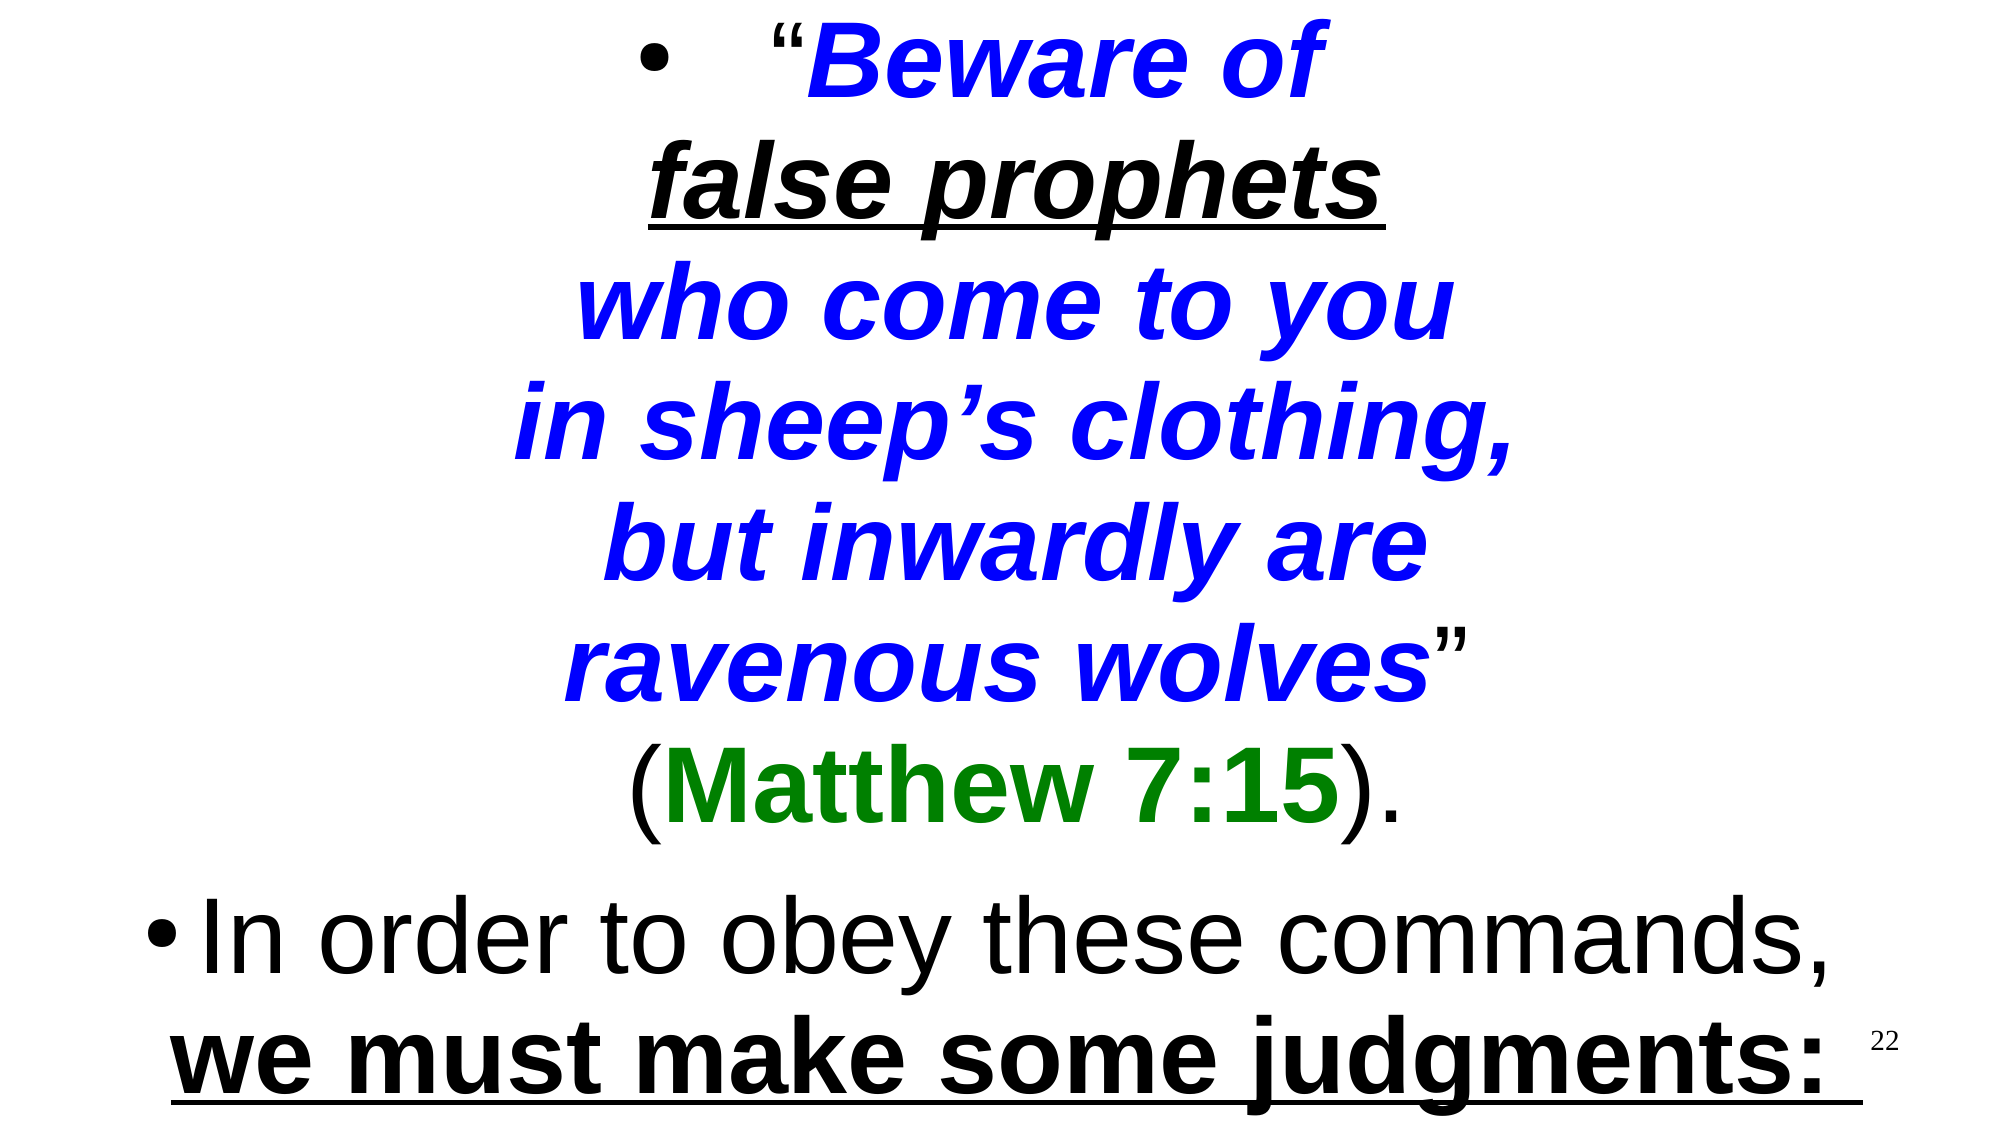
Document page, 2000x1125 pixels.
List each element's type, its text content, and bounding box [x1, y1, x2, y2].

list “Beware of false prophets who come to you in sheep’s clothing, but inwardly are ravenous wolves” (Matthew 7:15). In order to obey these commands, we must make some judgments: [0, 0, 1996, 1123]
